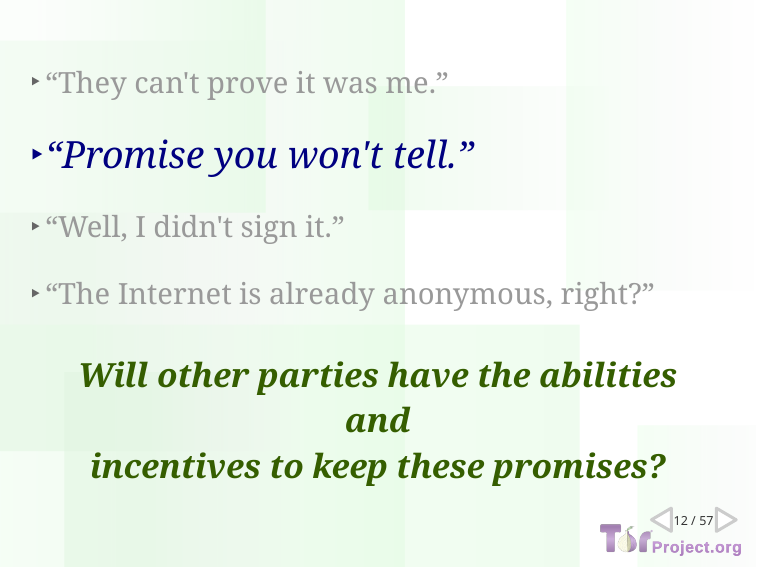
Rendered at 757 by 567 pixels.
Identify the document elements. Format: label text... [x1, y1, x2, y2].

picture [500, 468, 507, 476]
text_box Will other parties have the abilities and incentives to keep these promises? [0, 376, 756, 468]
picture [0, 0, 757, 567]
picture [374, 468, 381, 476]
text_box “They can't prove it was me.” “Promise you won't tell.” “Well, I didn't sign it.” “The Internet is already anonymous, right?” [0, 0, 756, 376]
picture [537, 468, 545, 476]
picture [289, 468, 297, 476]
